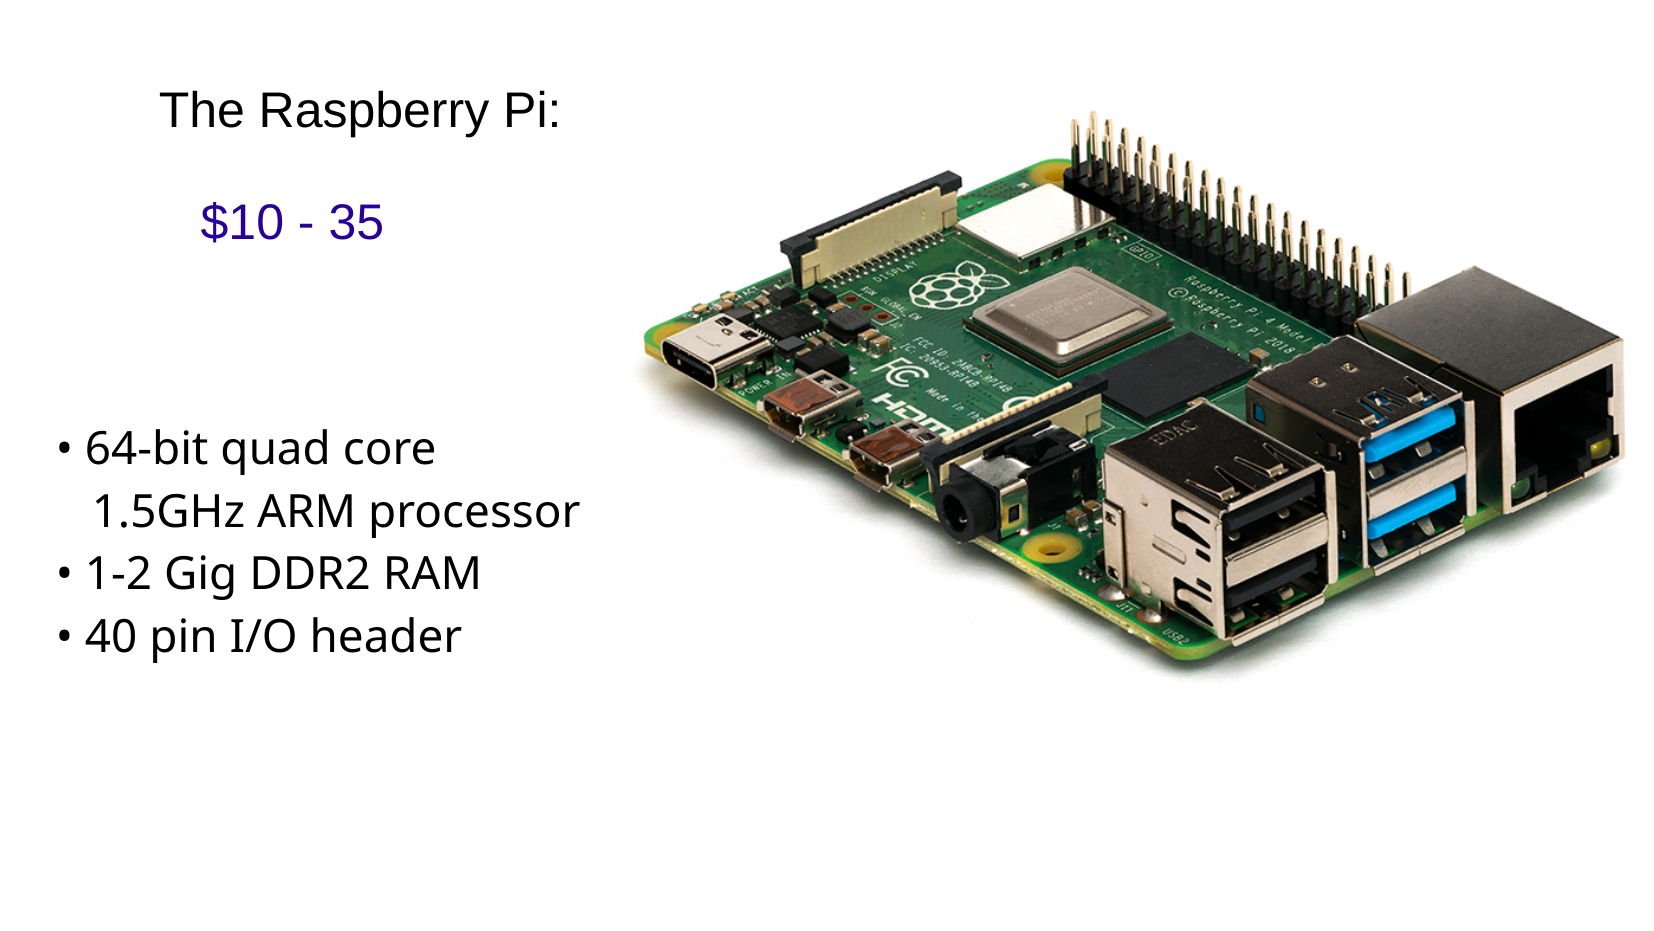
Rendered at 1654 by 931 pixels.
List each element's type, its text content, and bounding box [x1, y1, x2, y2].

title The Raspberry Pi: $10 - 35 [158, 61, 631, 271]
title • 64-bit quad core 1.5GHz ARM processor • 1-2 Gig DDR2 RAM • 40 pin I/O header [55, 441, 643, 766]
picture [617, 98, 1639, 699]
